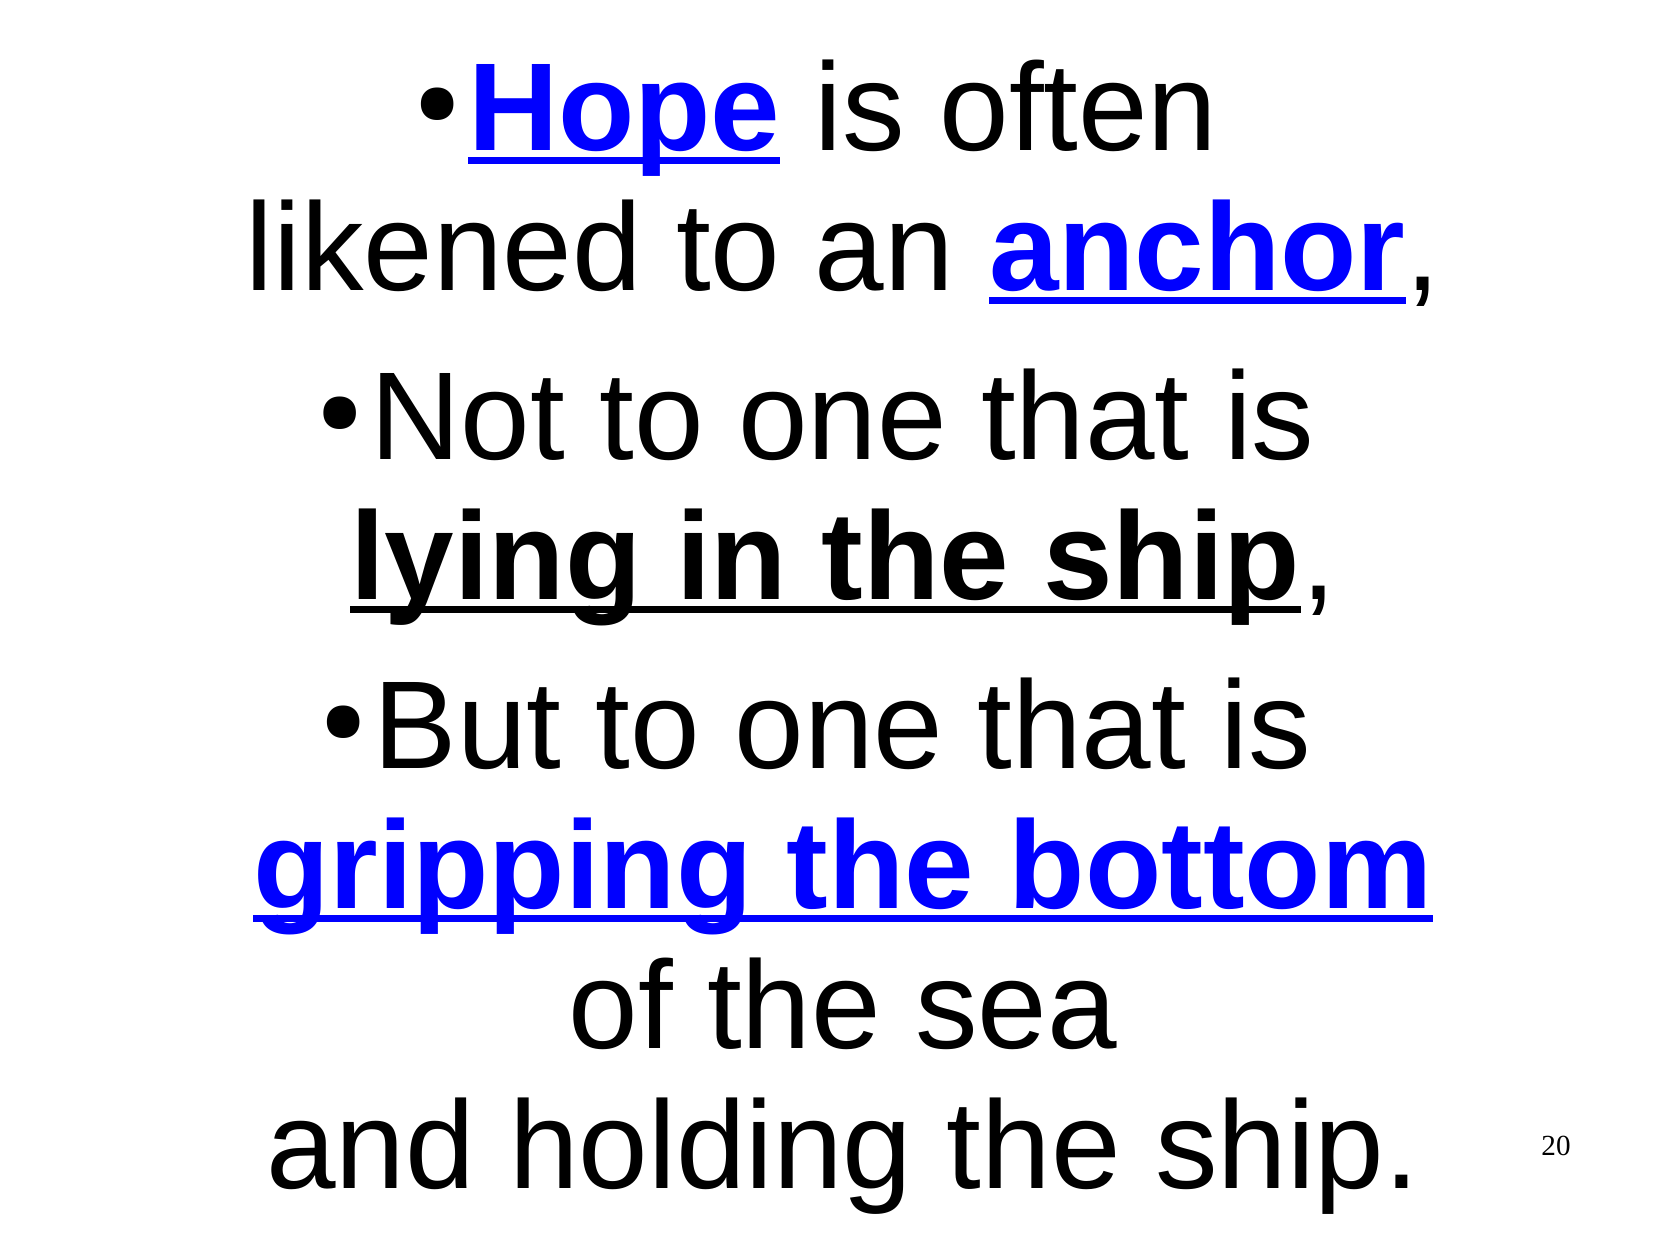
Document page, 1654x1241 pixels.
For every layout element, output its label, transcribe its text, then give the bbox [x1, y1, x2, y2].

list Hope is often likened to an anchor, Not to one that is lying in the ship, But to one that is gripping the bottom of the sea and holding the ship. [37, 37, 1613, 1238]
